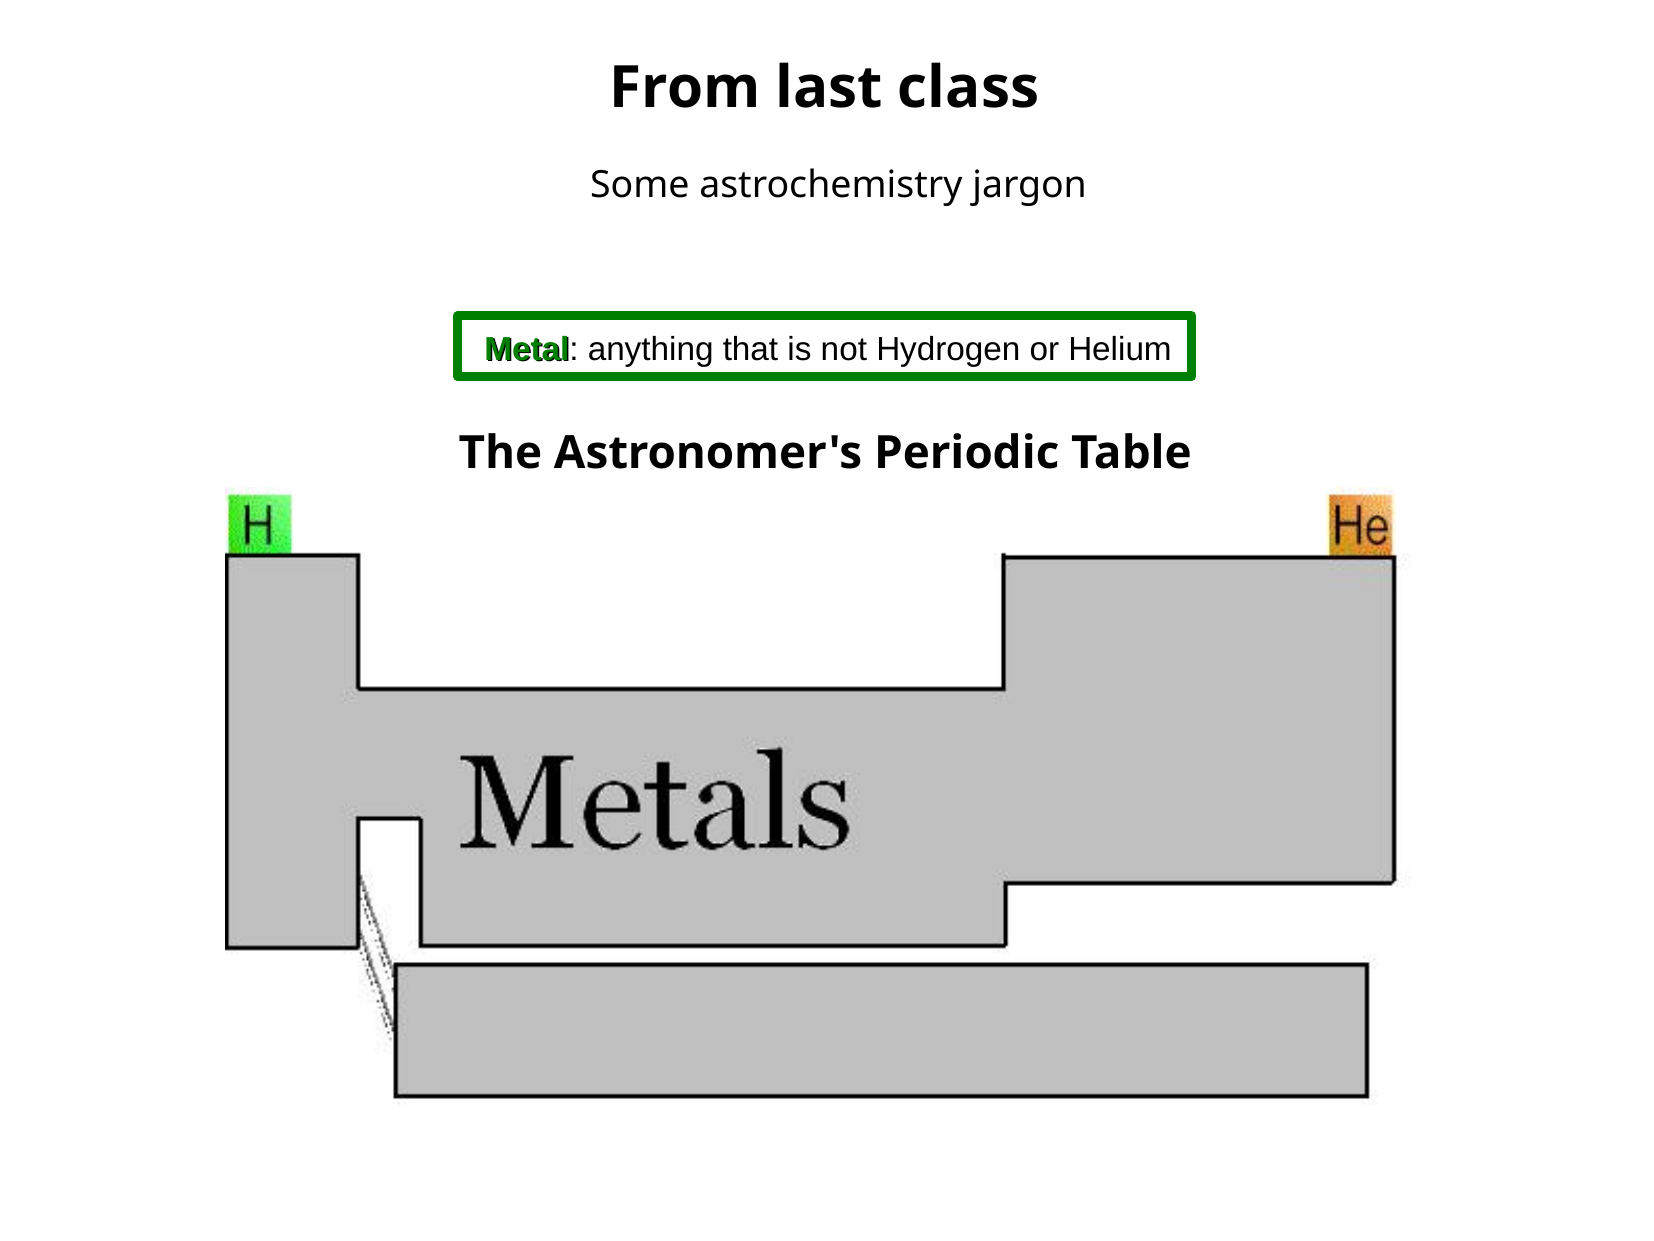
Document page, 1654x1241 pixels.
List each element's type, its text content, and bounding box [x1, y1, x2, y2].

text_box From last class [262, 37, 1388, 134]
picture [225, 487, 1426, 1150]
text_box The Astronomer's Periodic Table [262, 412, 1388, 492]
text_box [457, 315, 1192, 322]
text_box Some astrochemistry jargon [75, 150, 1613, 218]
text_box Metal: anything that is not Hydrogen or Helium [135, 322, 1523, 460]
